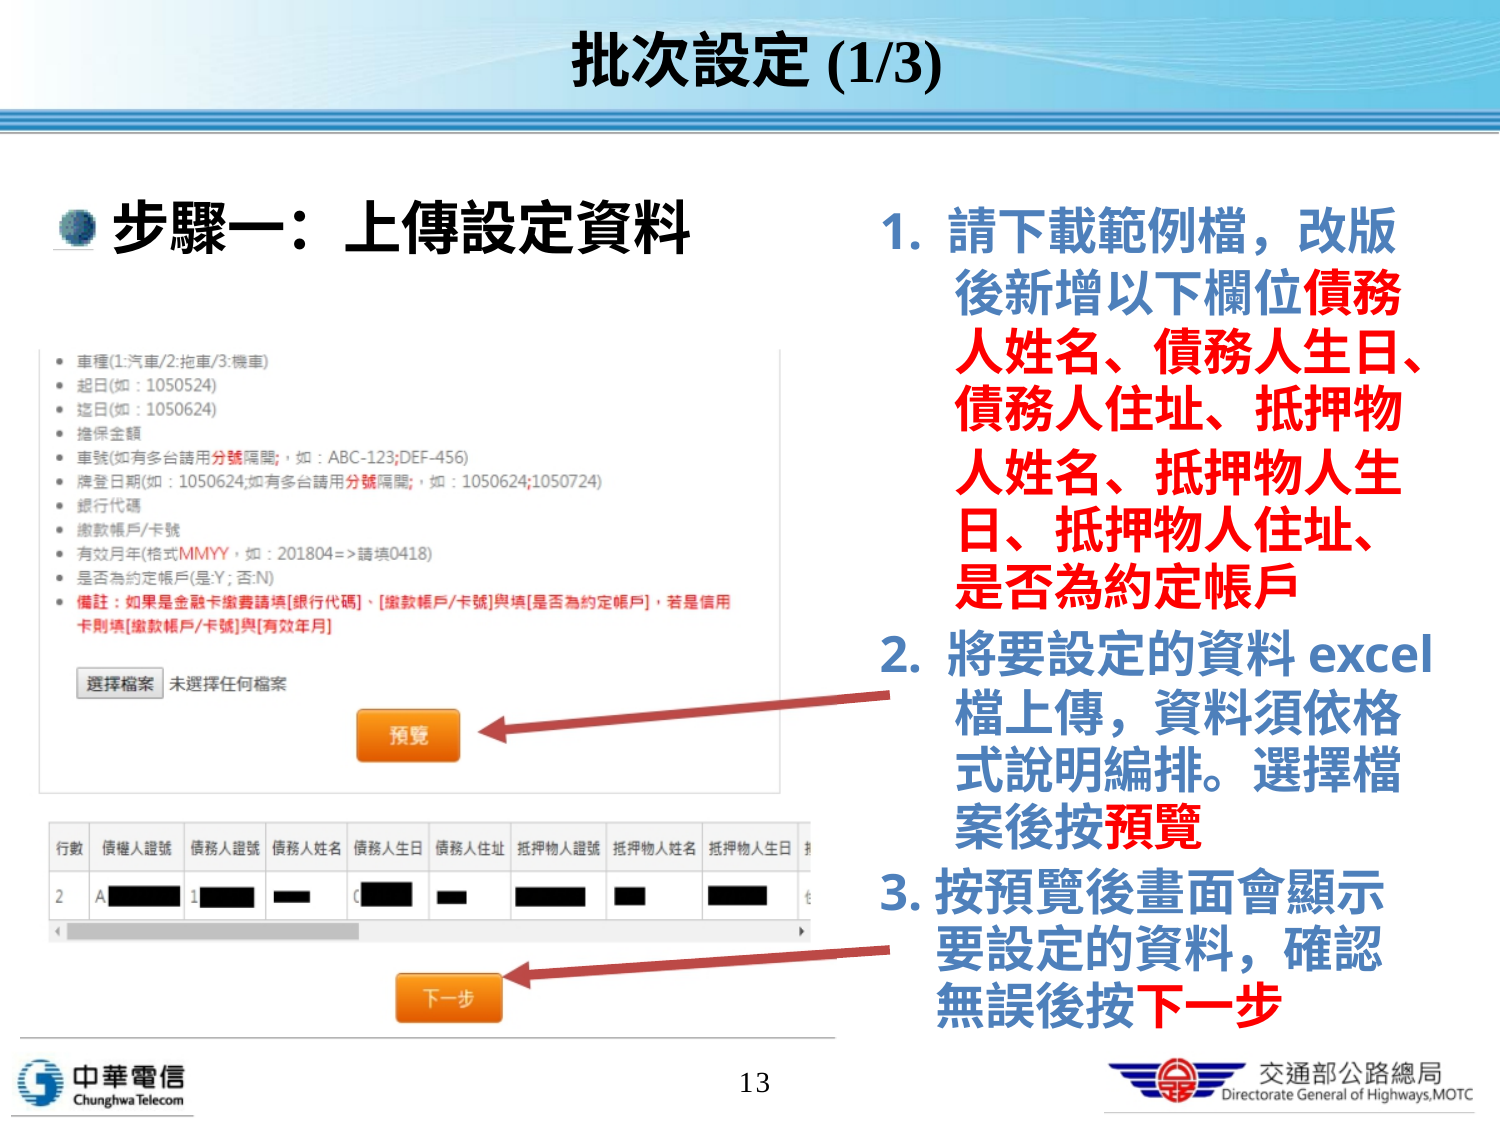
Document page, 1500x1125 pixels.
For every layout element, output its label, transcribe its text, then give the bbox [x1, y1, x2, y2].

text_box [524, 945, 879, 980]
picture [11, 1051, 197, 1116]
picture [1104, 1051, 1478, 1112]
picture [53, 201, 97, 249]
picture [20, 347, 837, 1037]
text_box 13 [738, 1059, 794, 1099]
text_box 步驟一：上傳設定資料 1. 請下載範例檔，改版 [111, 191, 1426, 262]
picture [0, 0, 1500, 132]
text_box 後新增以下欄位債務 人姓名、債務人生日、債務人住址、抵押物 人姓名、抵押物人生 日、抵押物人住址、 是否為約定帳戶 [954, 261, 1457, 619]
text_box [837, 691, 879, 705]
text_box 批次設定(1/3) [570, 22, 951, 95]
text_box 檔上傳，資料須依格式說明編排。選擇檔案後按預覽 3.按預覽後畫面會顯示要設定的資料，確認無誤後按下一步 [879, 685, 1407, 1039]
text_box 2. 將要設定的資料excel [879, 621, 1451, 682]
